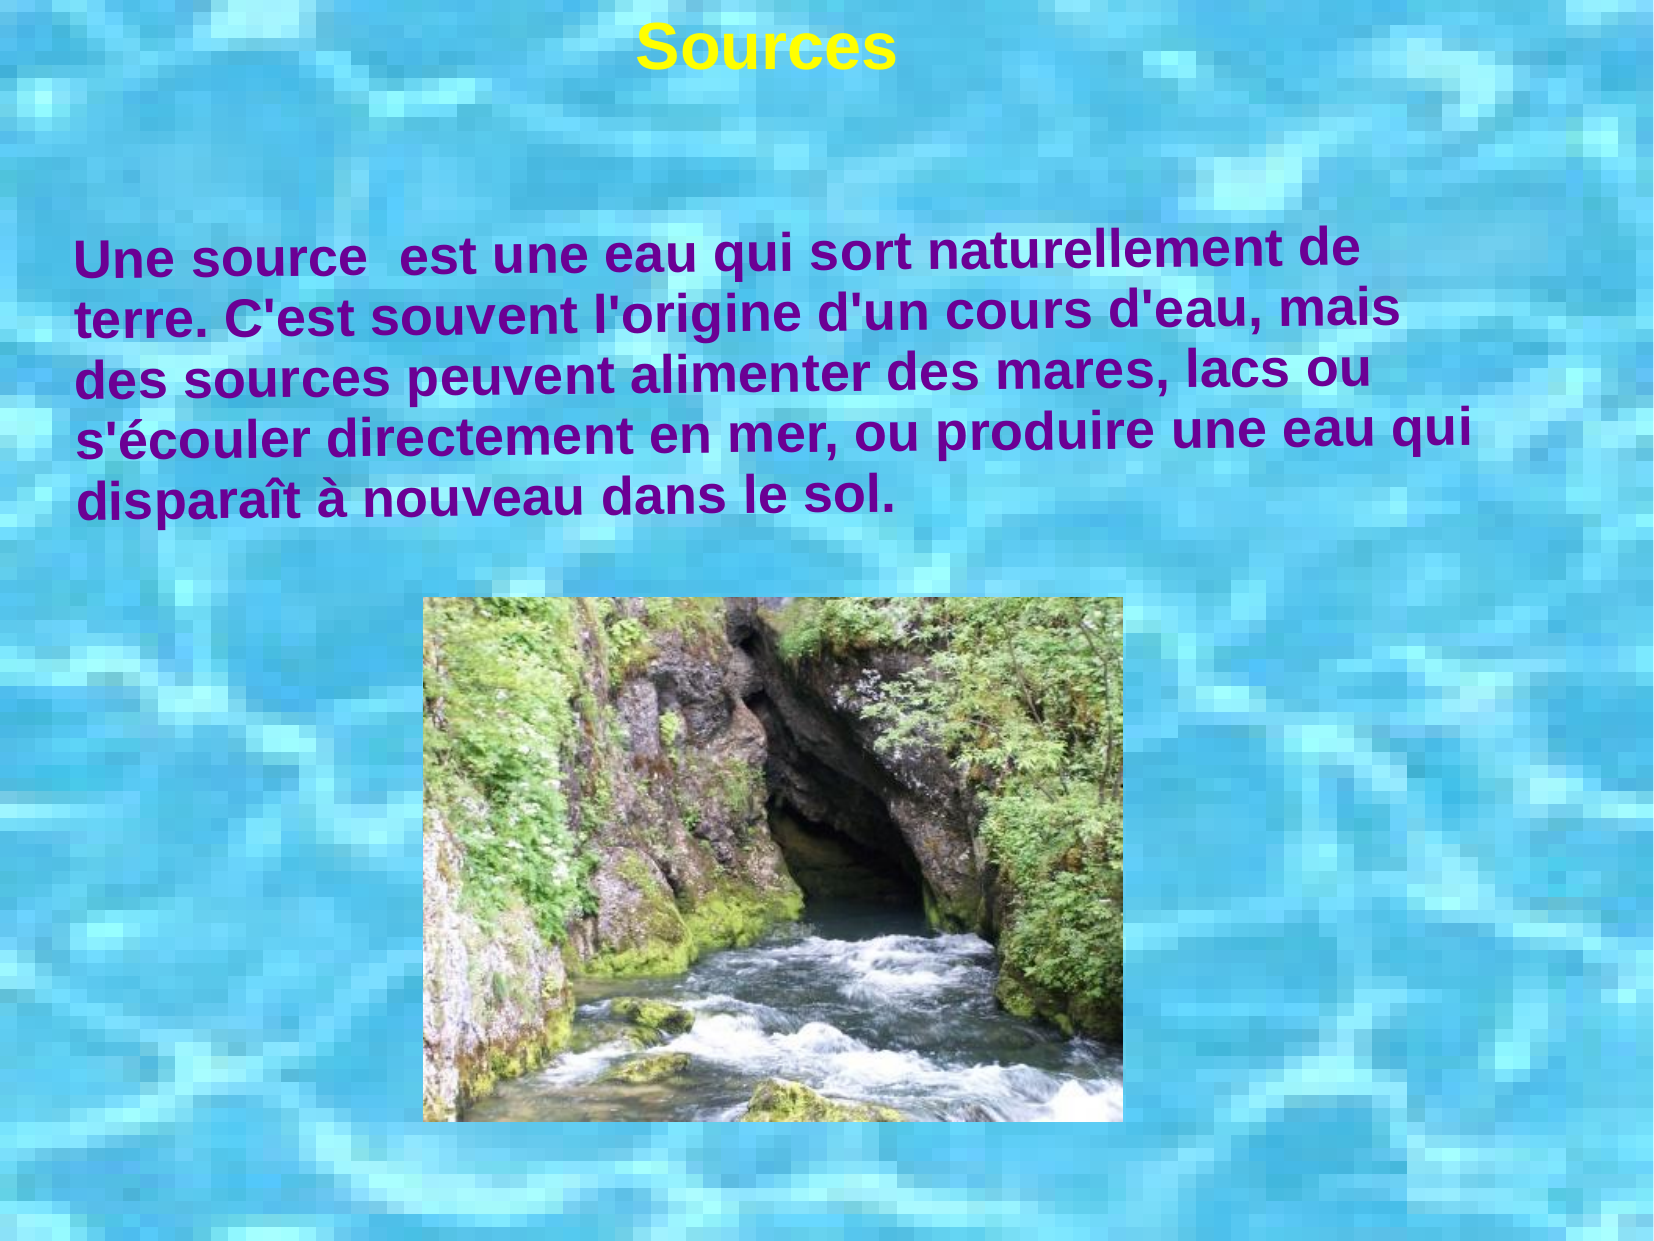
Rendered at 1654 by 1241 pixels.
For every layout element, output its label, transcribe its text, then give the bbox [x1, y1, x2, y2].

picture [0, 0, 1654, 1241]
text_box Sources [295, 2, 1300, 92]
text_box Une source est une eau qui sort naturellement de terre. C'est souvent l'origine d'un cours d'eau, mais des sources peuvent alimenter des mares, lacs ou s'écouler directement en mer, ou produire une eau qui disparaît à nouveau dans le sol. [58, 206, 1506, 563]
